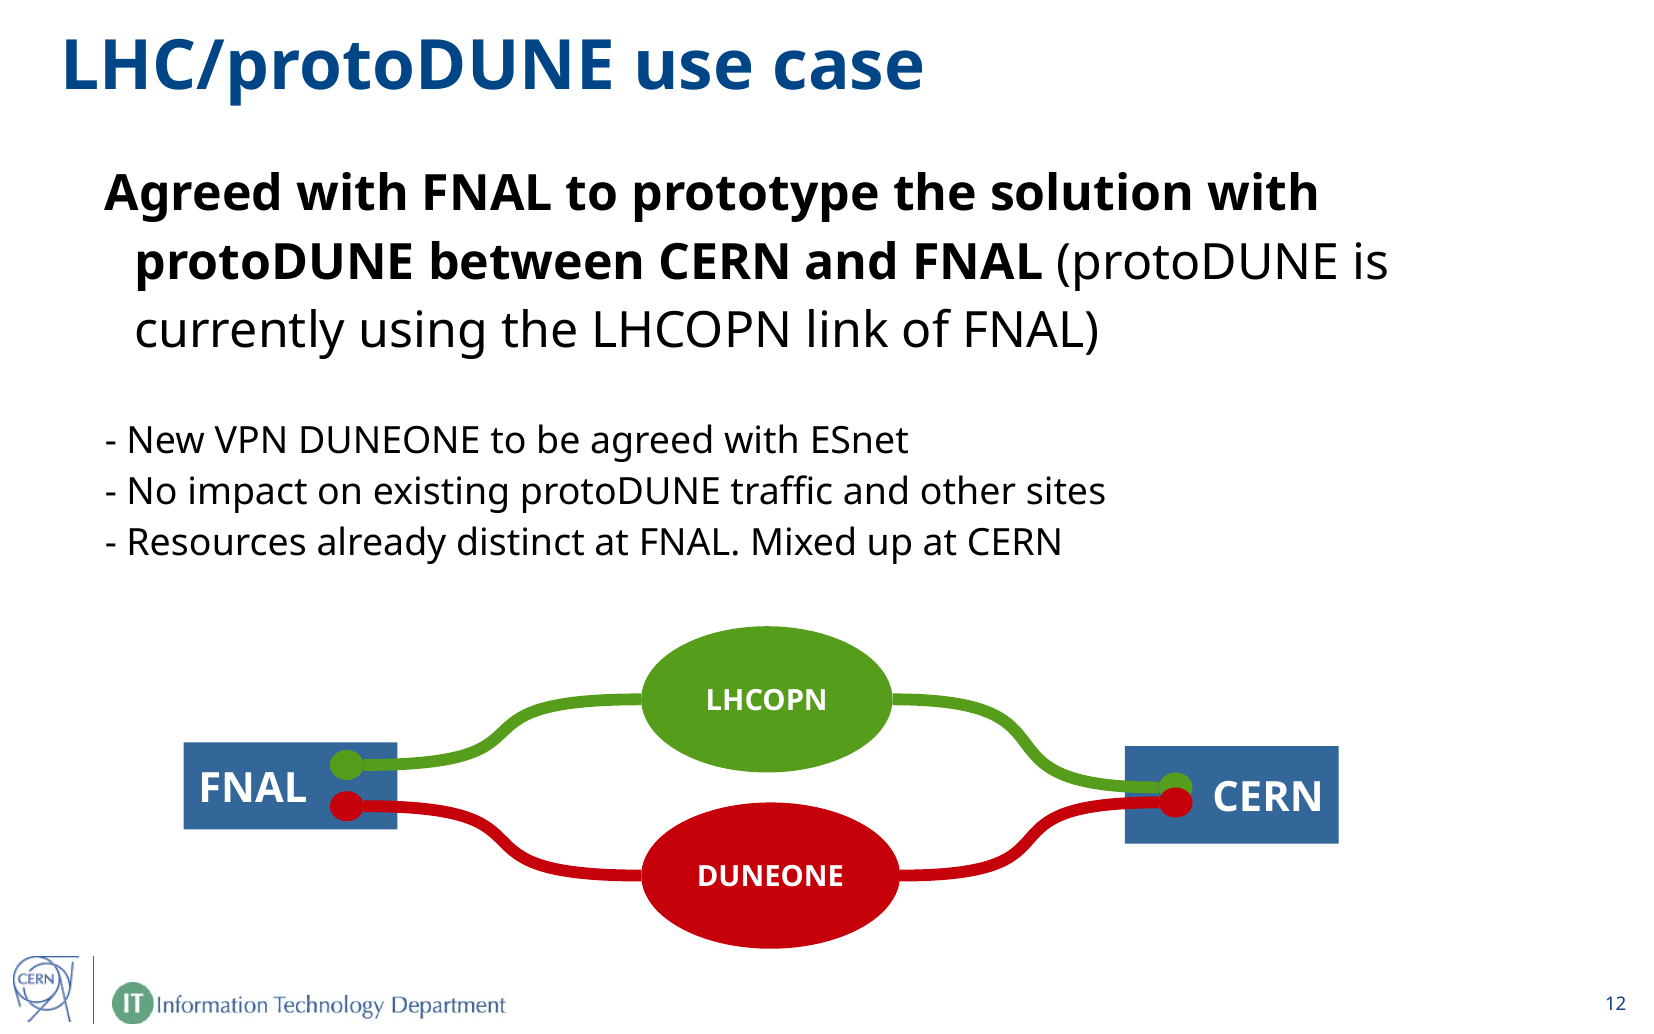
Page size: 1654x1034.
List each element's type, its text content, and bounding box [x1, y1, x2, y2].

text_box FNAL [183, 742, 398, 830]
text_box CERN [1124, 746, 1339, 844]
text_box LHCOPN [641, 632, 892, 773]
text_box [329, 791, 364, 822]
text_box [1158, 772, 1193, 818]
picture [112, 982, 755, 1024]
text_box CERN [1124, 793, 1160, 797]
title LHC/protoDUNE use case [60, 0, 1528, 138]
picture [13, 956, 79, 1032]
text_box [329, 749, 364, 781]
text_box DUNEONE [641, 802, 900, 949]
text_box Agreed with FNAL to prototype the solution with protoDUNE between CERN and FNAL (protoDUNE is currently using the LHCOPN link of FNAL) - New VPN DUNEONE to be agreed with ESnet - No impact on existing protoDUNE traffic and other sites - Resources already distinct at FNAL. Mixed up at CERN [90, 150, 1549, 632]
